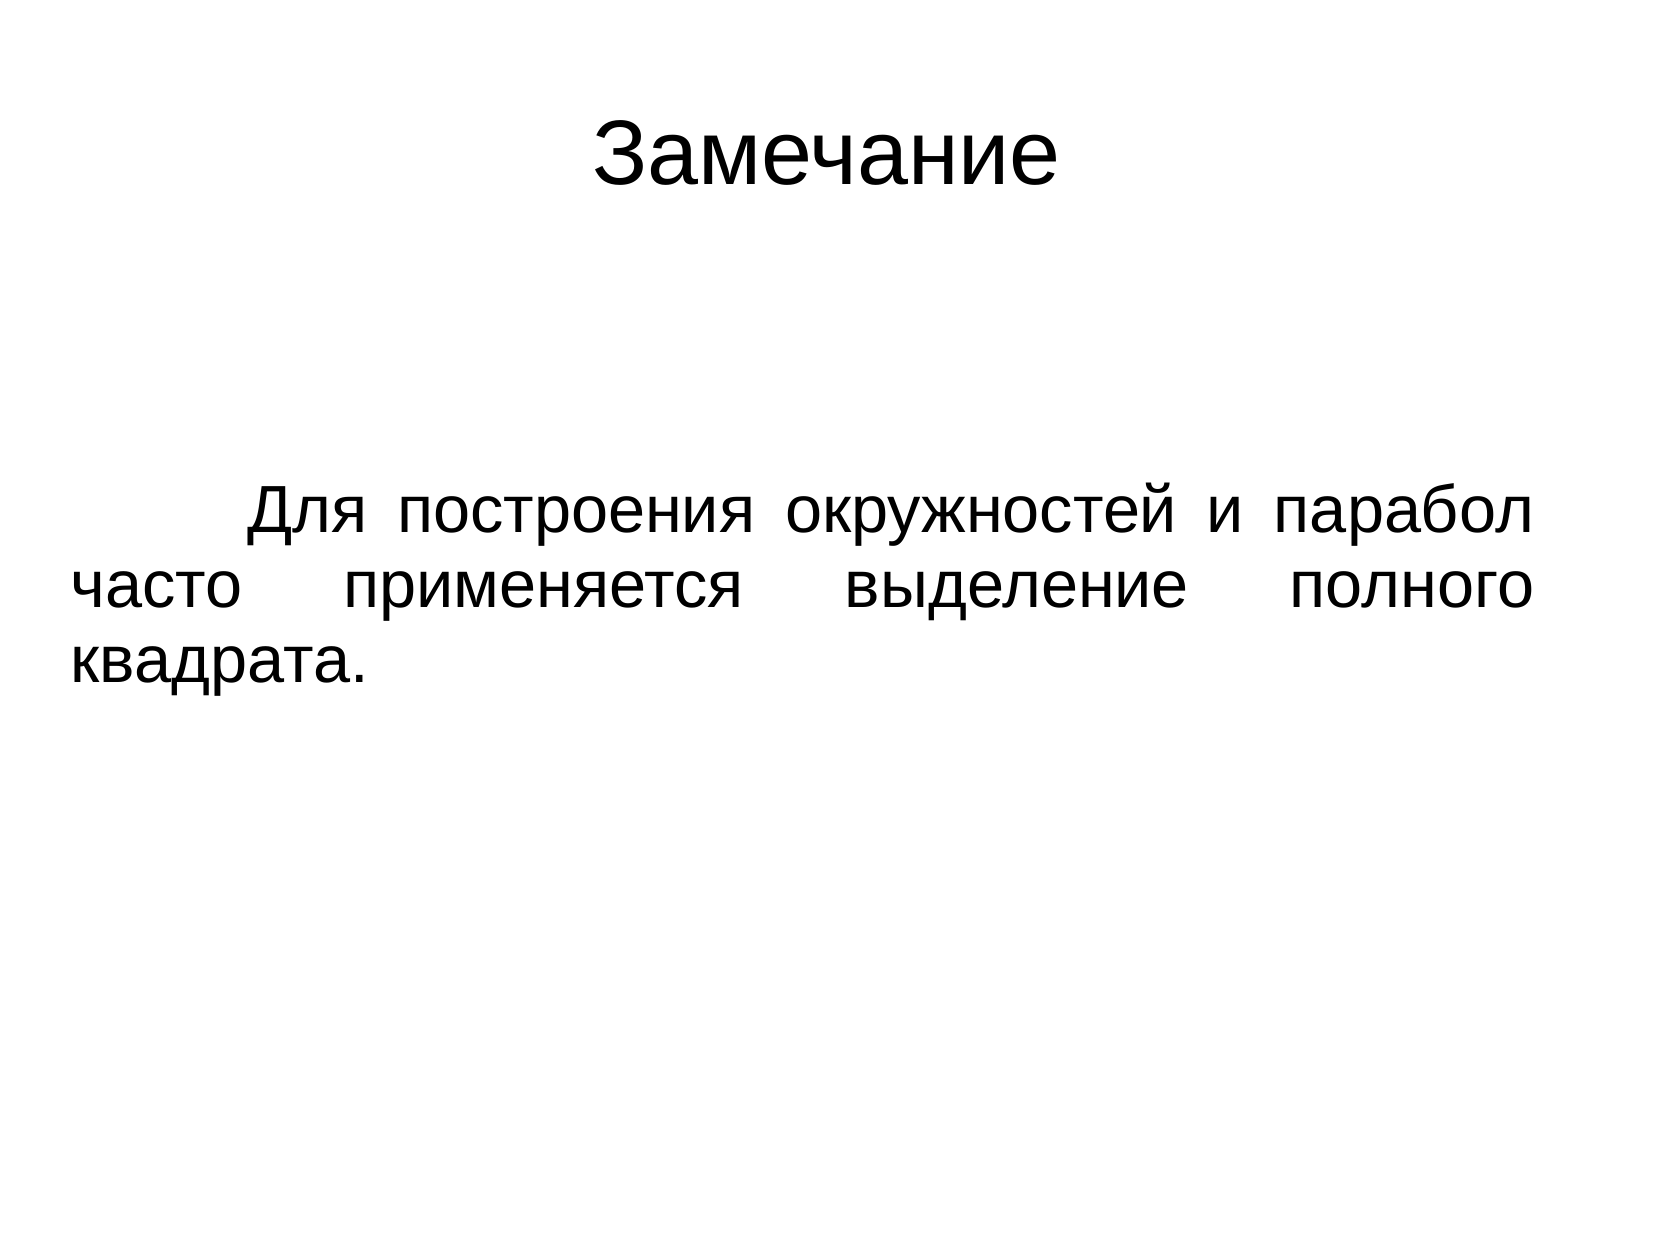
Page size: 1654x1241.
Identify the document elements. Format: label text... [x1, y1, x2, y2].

title Замечание [82, 49, 1571, 257]
list Для построения окружностей и парабол часто применяется выделение полного квадрата. [0, 472, 1536, 709]
